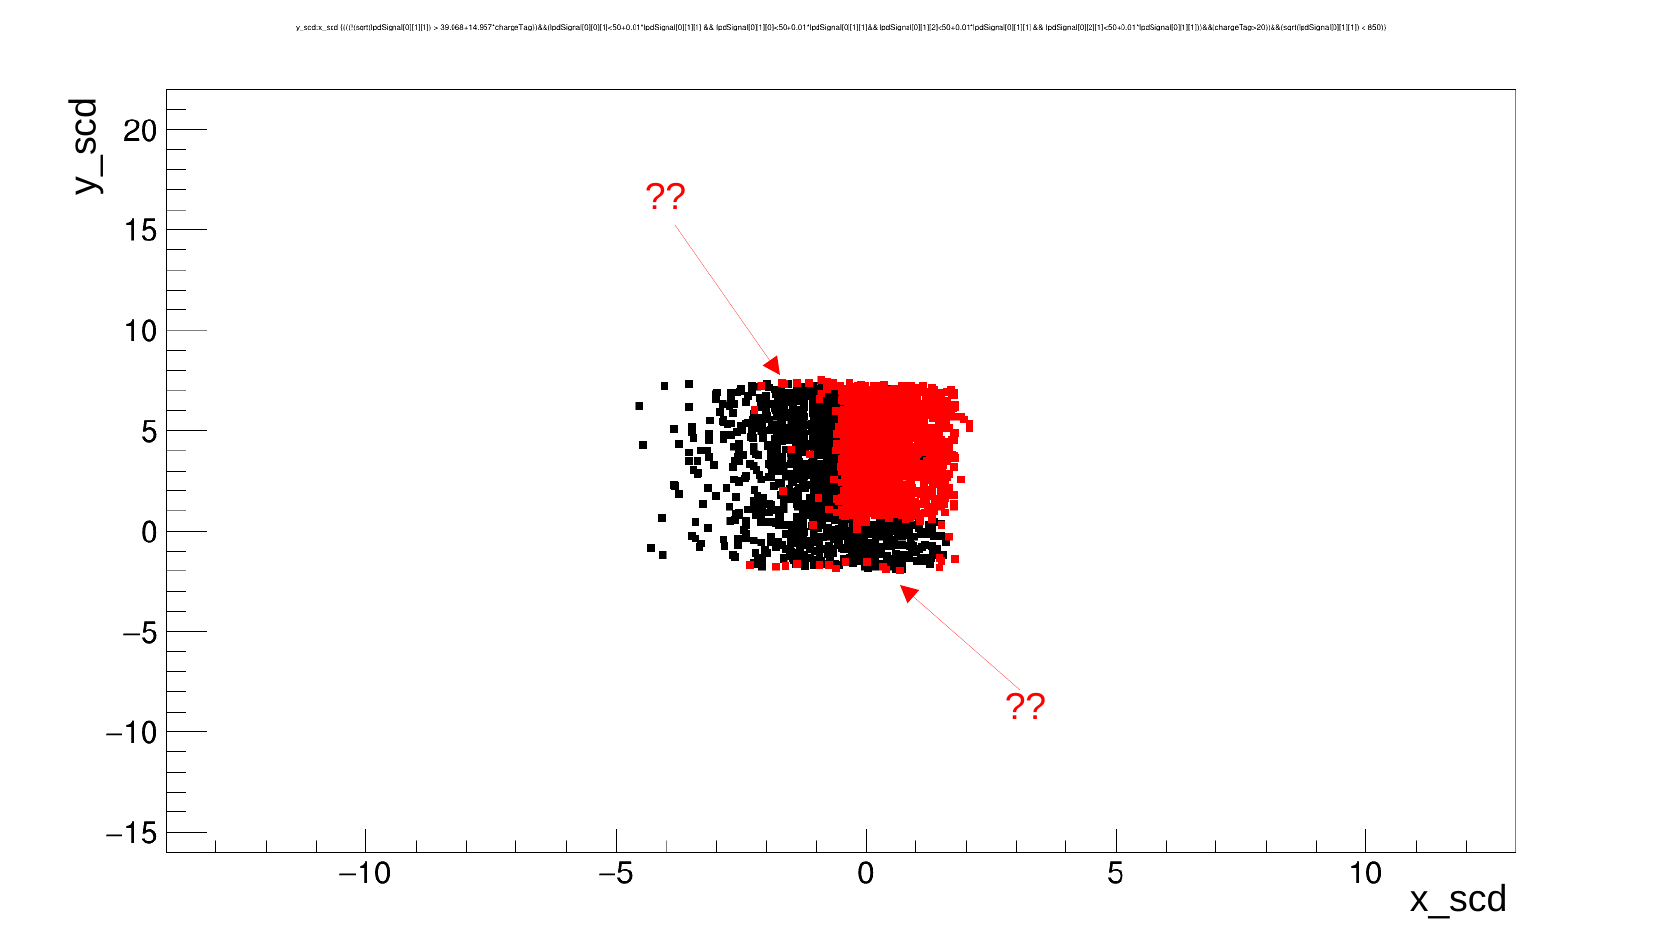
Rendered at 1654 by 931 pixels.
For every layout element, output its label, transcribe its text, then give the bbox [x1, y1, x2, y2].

text_box ?? [630, 168, 766, 226]
text_box ?? [990, 678, 1126, 736]
text_box y_scd [54, 75, 121, 211]
text_box x_scd [1395, 870, 1531, 931]
picture [90, 0, 1576, 931]
